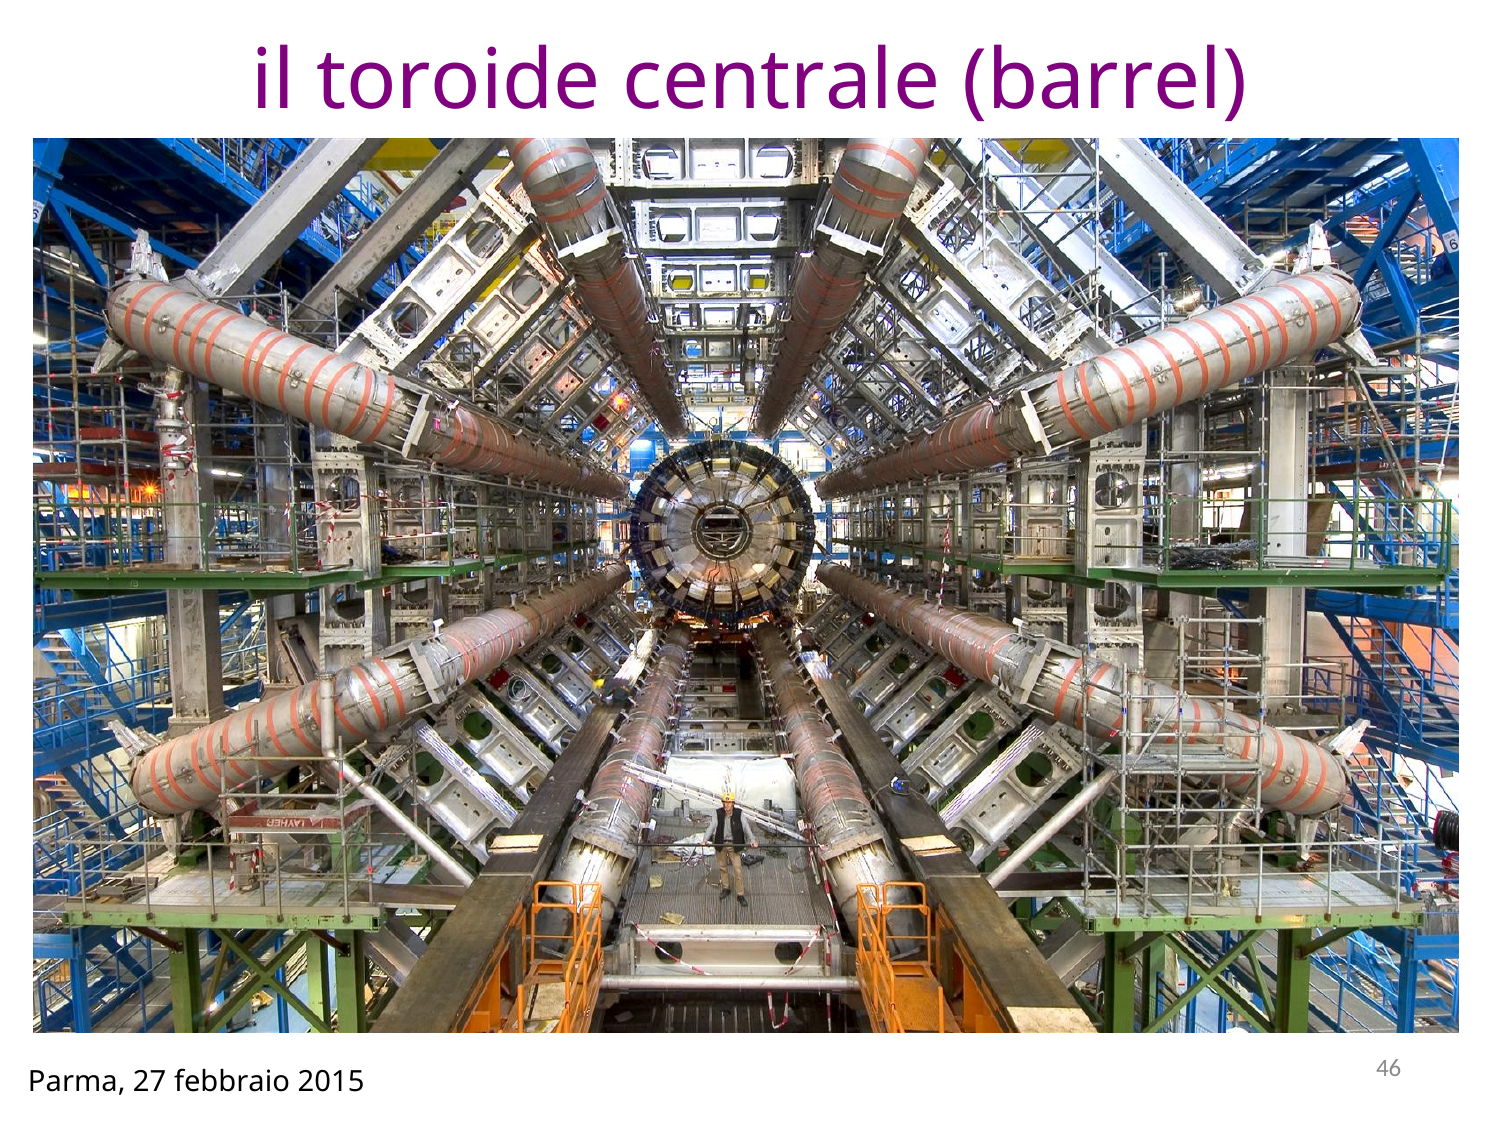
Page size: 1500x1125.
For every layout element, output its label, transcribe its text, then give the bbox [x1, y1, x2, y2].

picture [33, 138, 1459, 1033]
text_box <number> [1074, 1042, 1417, 1095]
text_box il toroide centrale (barrel)‏ [112, 0, 1388, 119]
